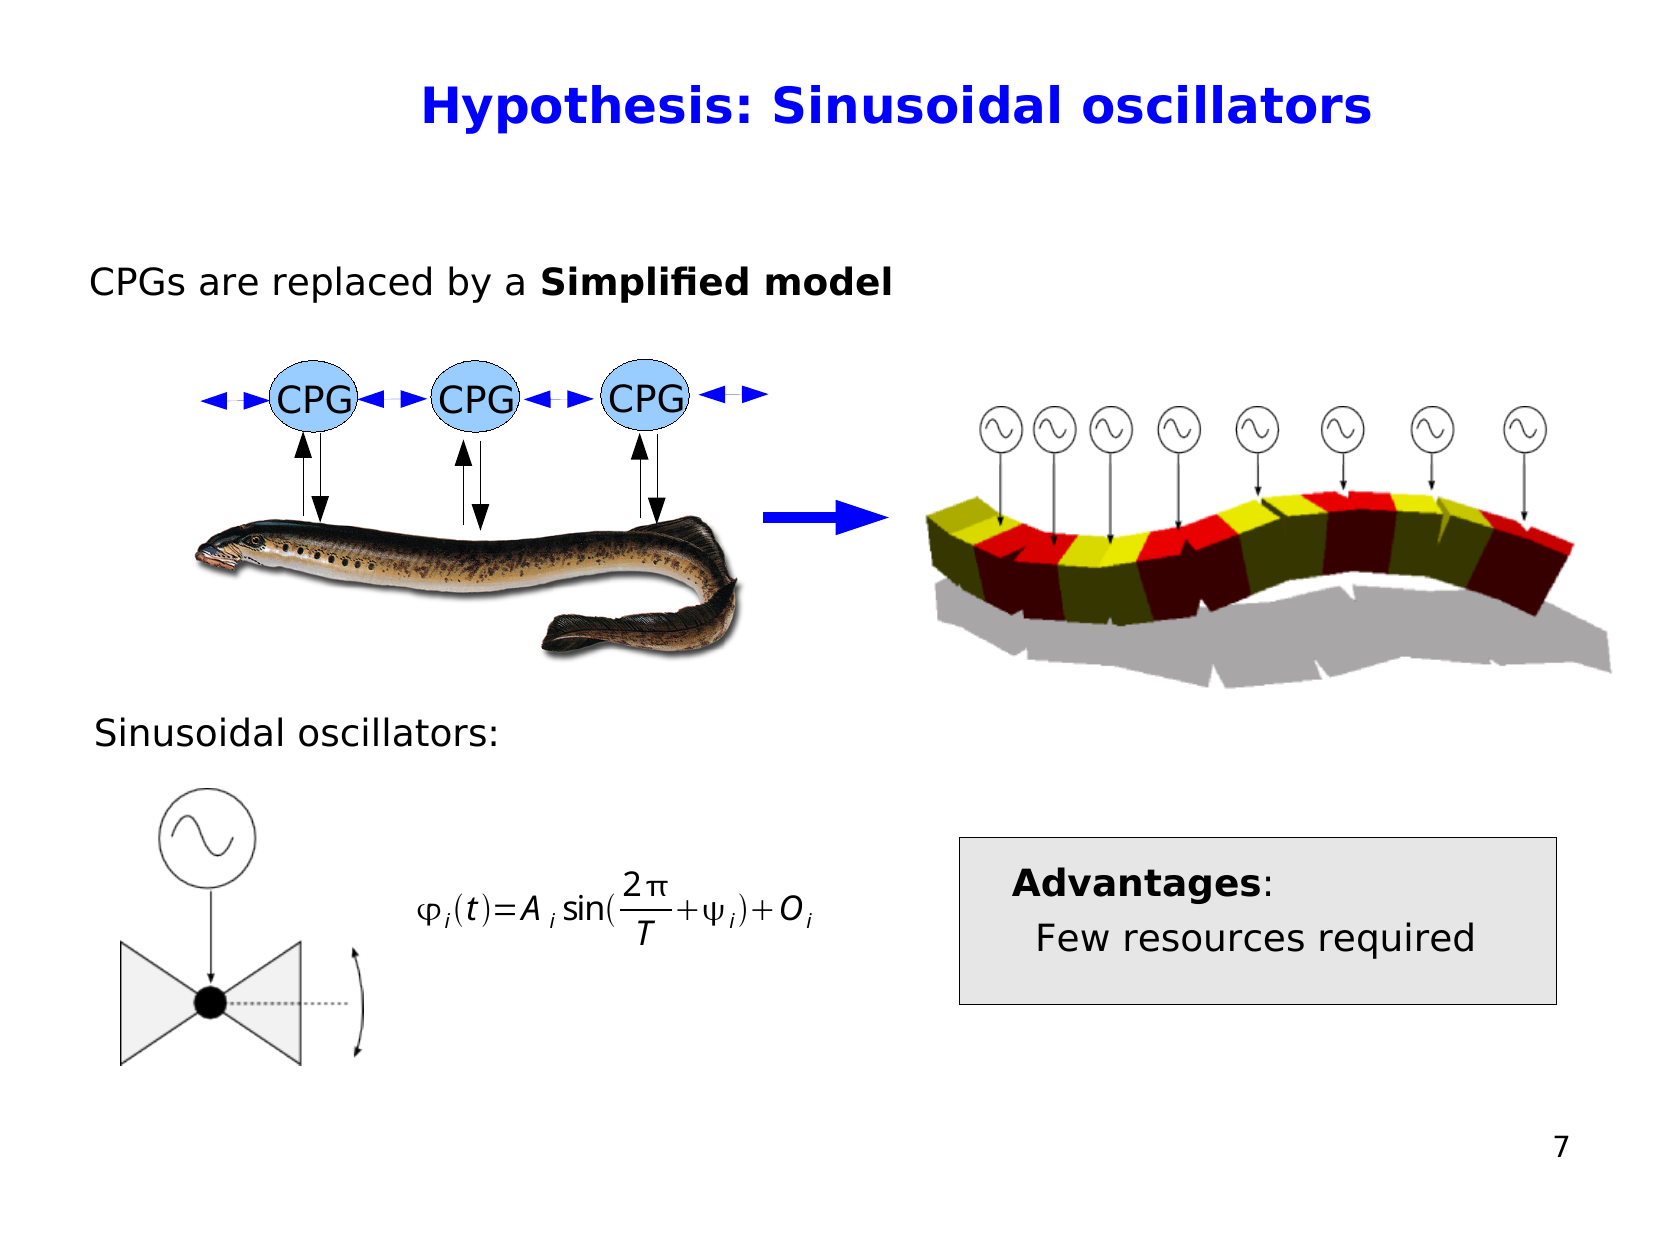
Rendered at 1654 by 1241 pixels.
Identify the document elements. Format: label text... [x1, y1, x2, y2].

text_box Sinusoidal oscillators: [66, 704, 529, 763]
text_box Advantages: Few resources required [985, 854, 1544, 969]
picture [120, 788, 364, 1066]
text_box CPG [593, 370, 701, 429]
text_box [613, 359, 677, 370]
picture [900, 406, 1634, 709]
picture [153, 464, 782, 712]
chart [408, 864, 821, 955]
text_box CPG [423, 371, 531, 430]
text_box Hypothesis: Sinusoidal oscillators [405, 70, 1389, 144]
text_box [282, 360, 345, 371]
text_box CPG [261, 371, 369, 430]
text_box CPGs are replaced by a Simplified model [62, 253, 958, 313]
text_box [444, 360, 507, 371]
text_box [959, 837, 1557, 1005]
